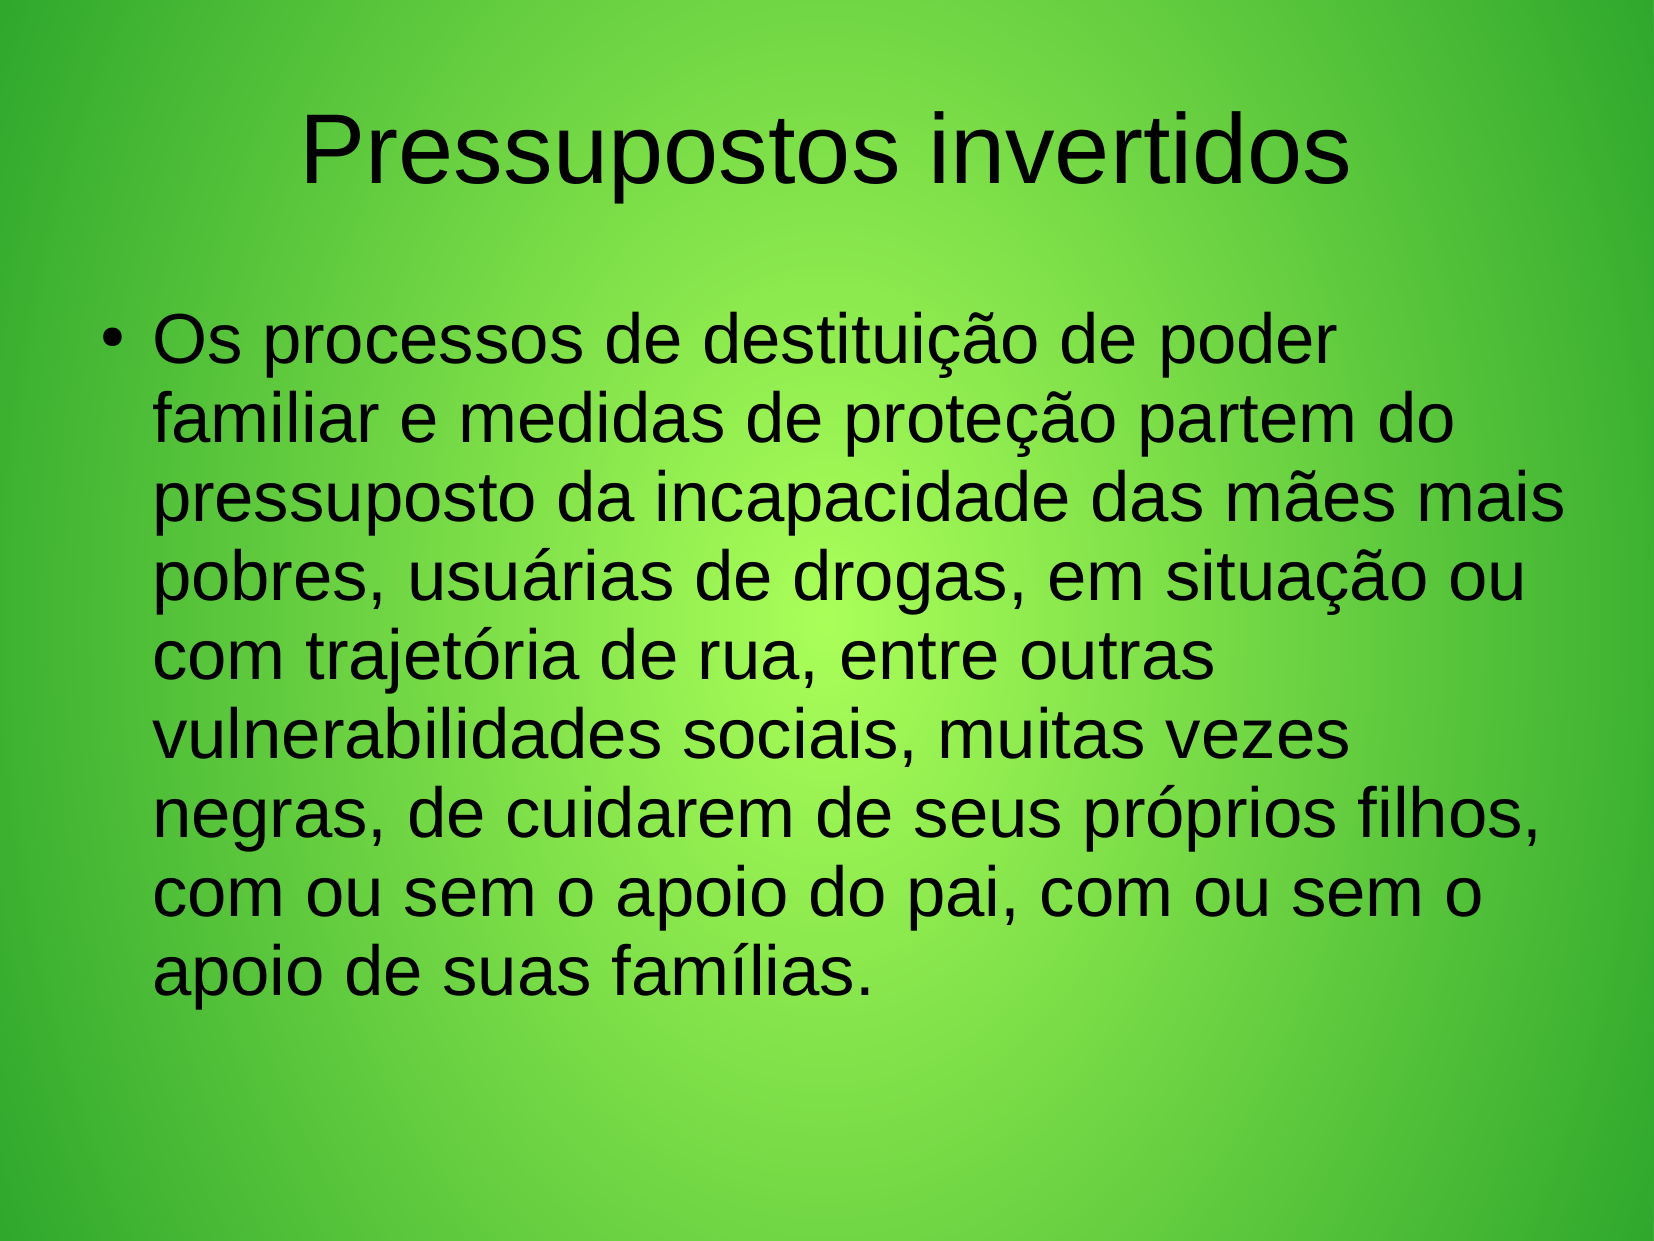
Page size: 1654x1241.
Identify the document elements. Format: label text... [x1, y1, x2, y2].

list Os processos de destituição de poder familiar e medidas de proteção partem do pressuposto da incapacidade das mães mais pobres, usuárias de drogas, em situação ou com trajetória de rua, entre outras vulnerabilidades sociais, muitas vezes negras, de cuidarem de seus próprios filhos, com ou sem o apoio do pai, com ou sem o apoio de suas famílias. [82, 299, 1571, 1019]
title Pressupostos invertidos [82, 47, 1571, 252]
